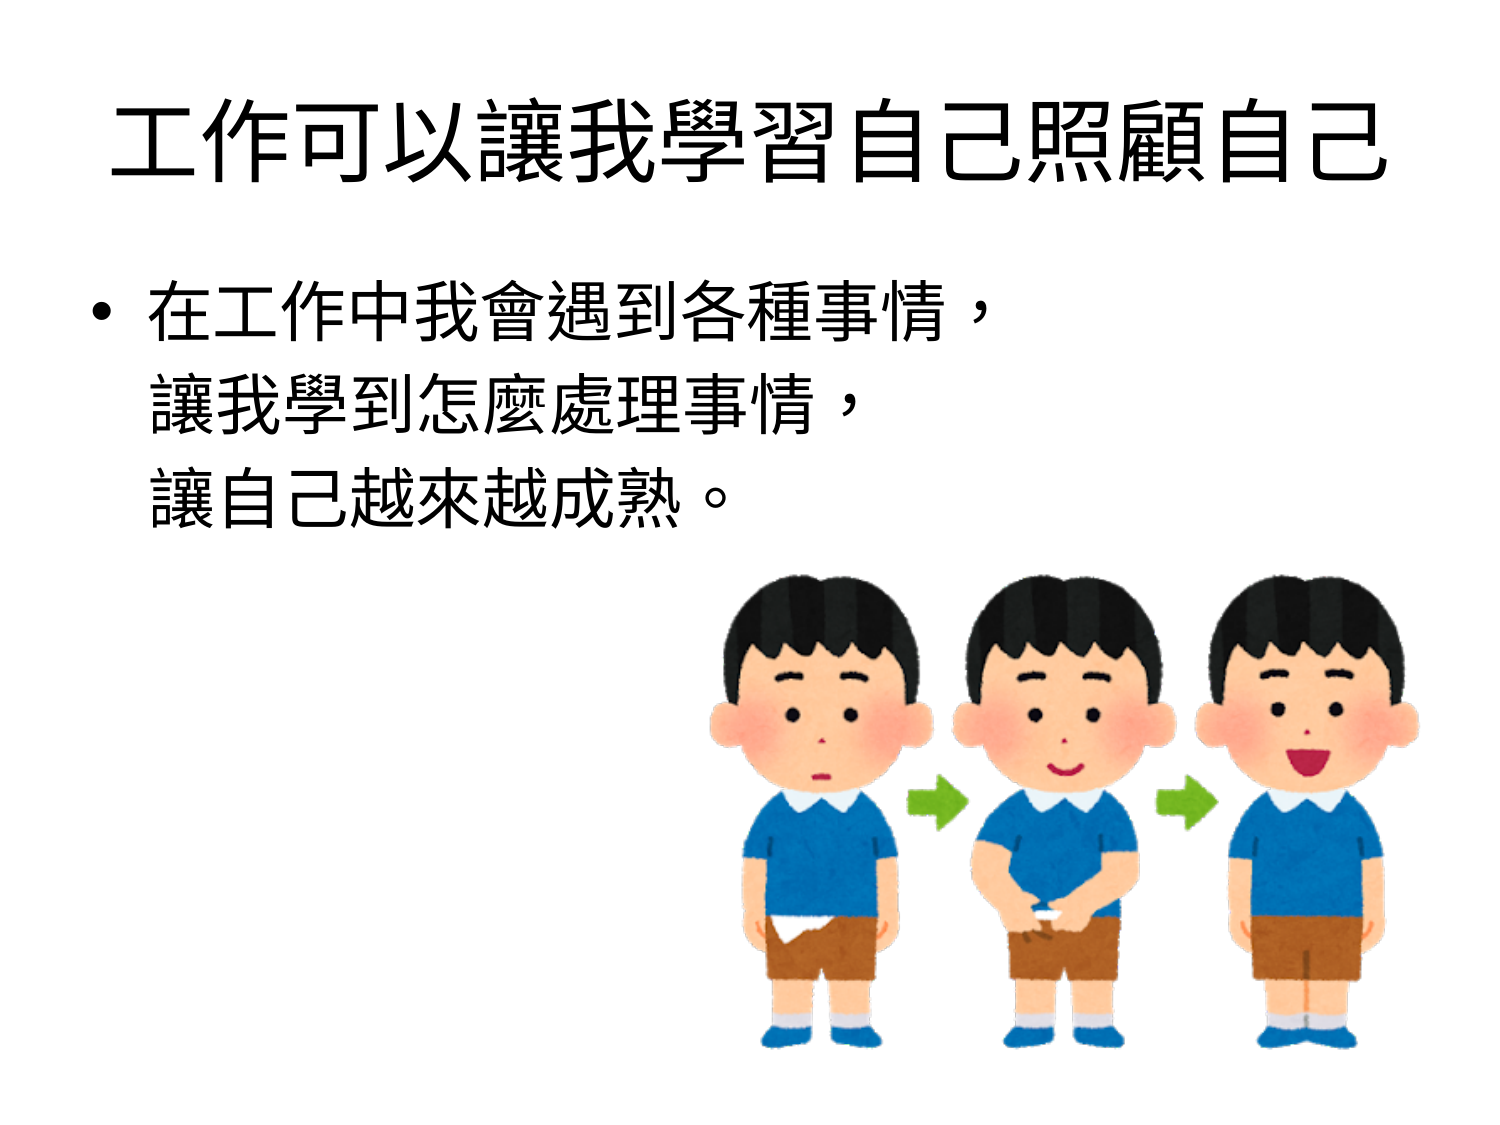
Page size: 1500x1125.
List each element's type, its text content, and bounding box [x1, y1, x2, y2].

list 在工作中我會遇到各種事情， 讓我學到怎麼處理事情， 讓自己越來越成熟。 [75, 262, 1425, 1005]
picture [692, 496, 1447, 1125]
title 工作可以讓我學習自己照顧自己 [75, 45, 1425, 233]
